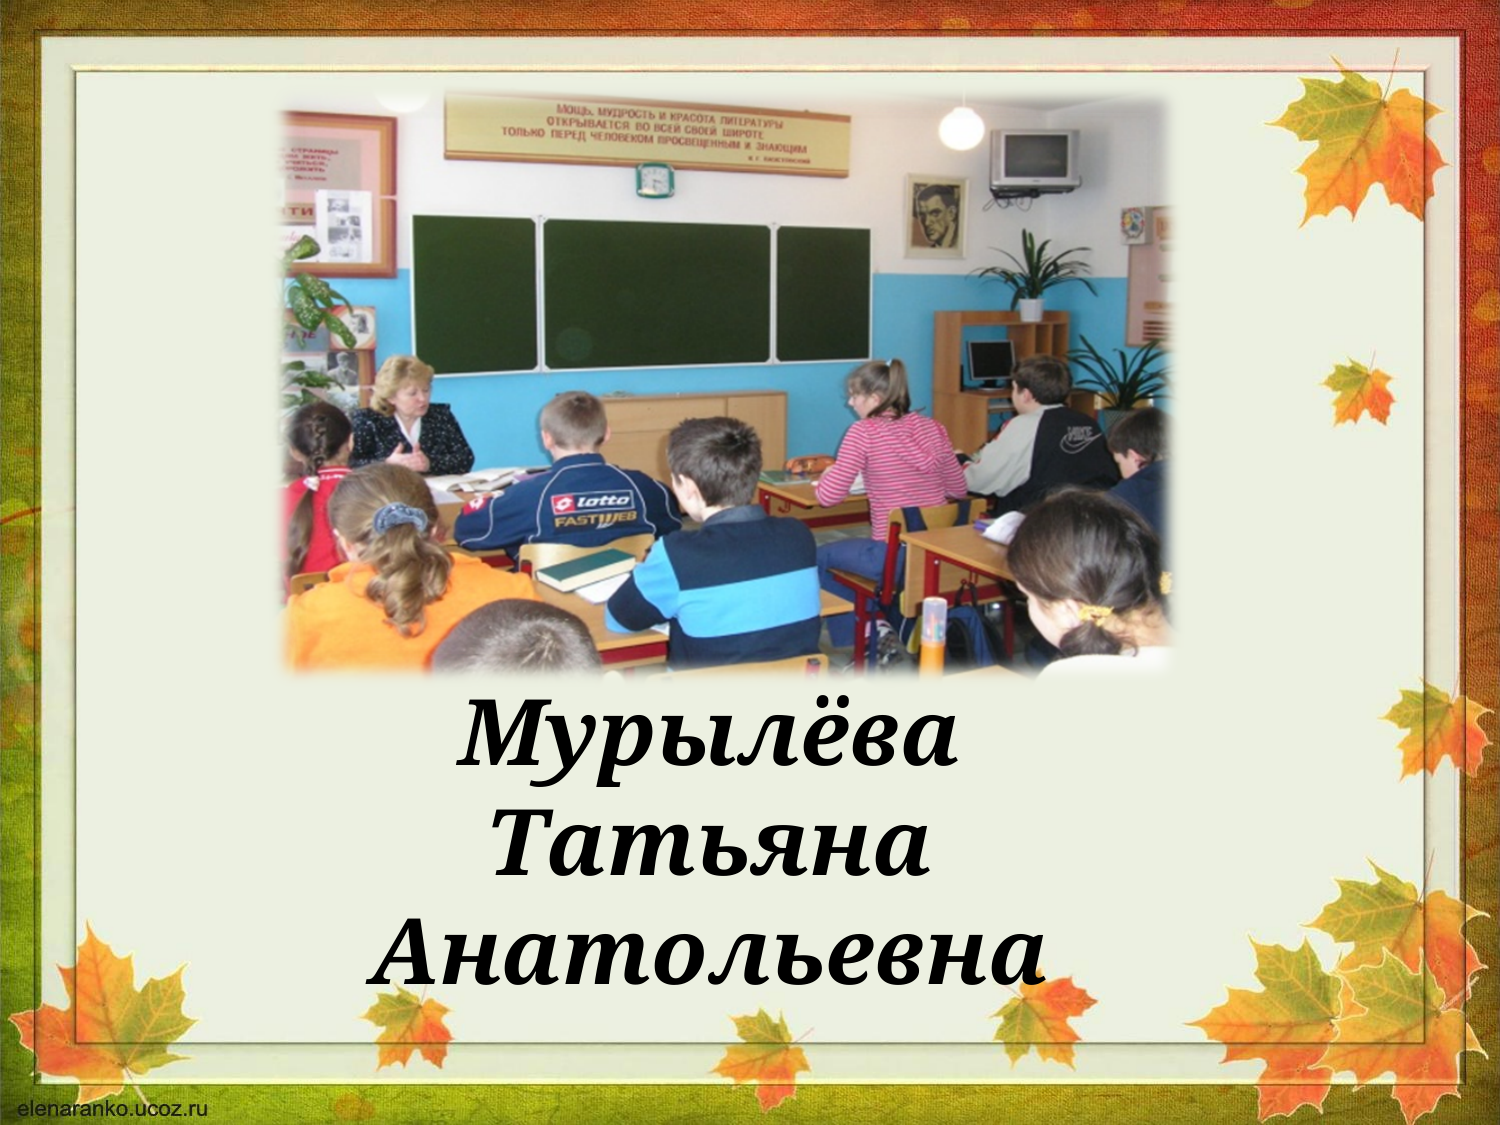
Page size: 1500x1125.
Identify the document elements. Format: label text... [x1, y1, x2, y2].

picture [0, 0, 1500, 1125]
title Мурылёва Татьяна Анатольевна [292, 691, 1128, 1021]
text_box [265, 78, 1188, 691]
